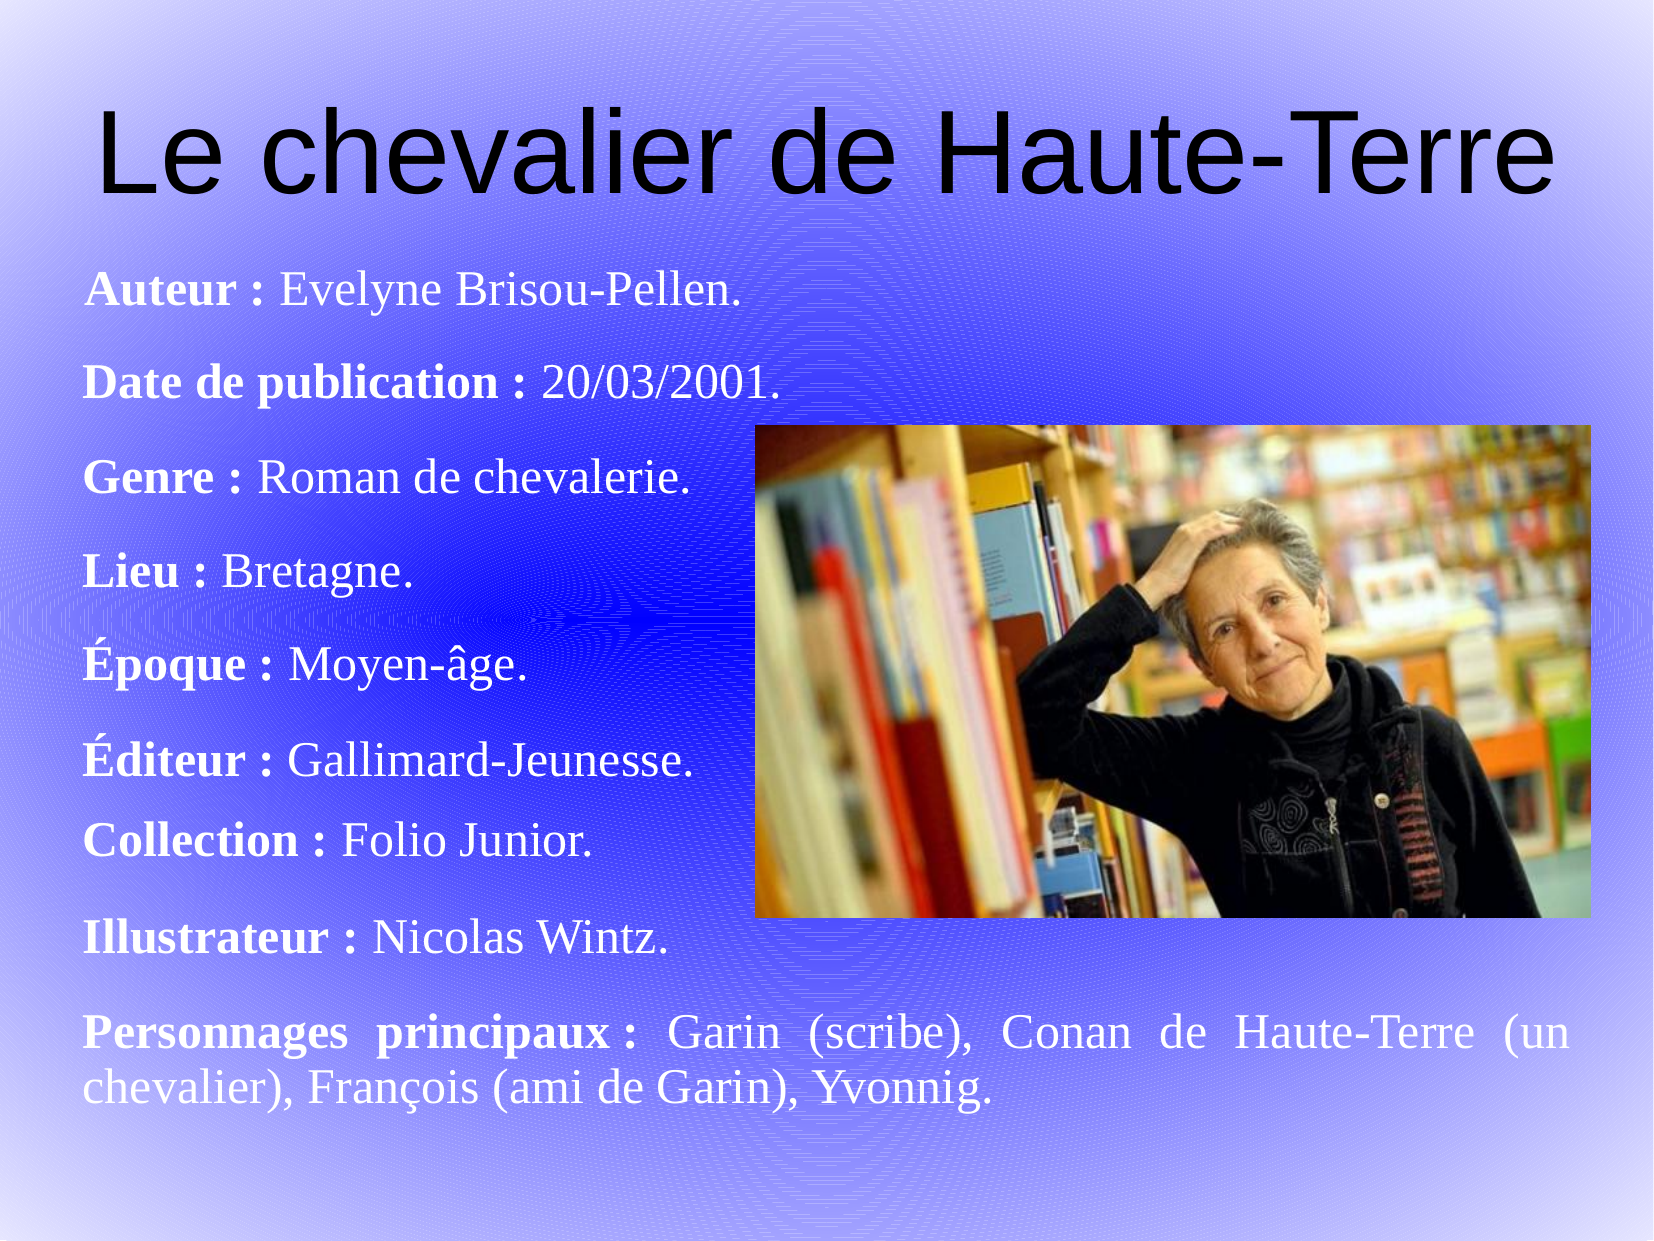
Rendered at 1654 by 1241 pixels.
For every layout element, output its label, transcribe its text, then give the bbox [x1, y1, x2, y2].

list Collection : Folio Junior. [82, 811, 755, 898]
title Le chevalier de Haute-Terre [82, 49, 1571, 257]
list Éditeur : Gallimard-Jeunesse. [82, 732, 721, 807]
picture [755, 425, 1591, 919]
list Auteur : Evelyne Brisou-Pellen. [84, 260, 1573, 343]
list Date de publication : 20/03/2001. [82, 354, 804, 412]
list Genre : Roman de chevalerie. [82, 448, 709, 508]
list Personnages principaux : Garin (scribe), Conan de Haute-Terre (un chevalier), François (ami de Garin), Yvonnig. [82, 1003, 1571, 1134]
list Lieu : Bretagne. [82, 543, 473, 601]
list Illustrateur : Nicolas Wintz. [82, 909, 1571, 984]
list Époque : Moyen-âge. [82, 635, 567, 709]
